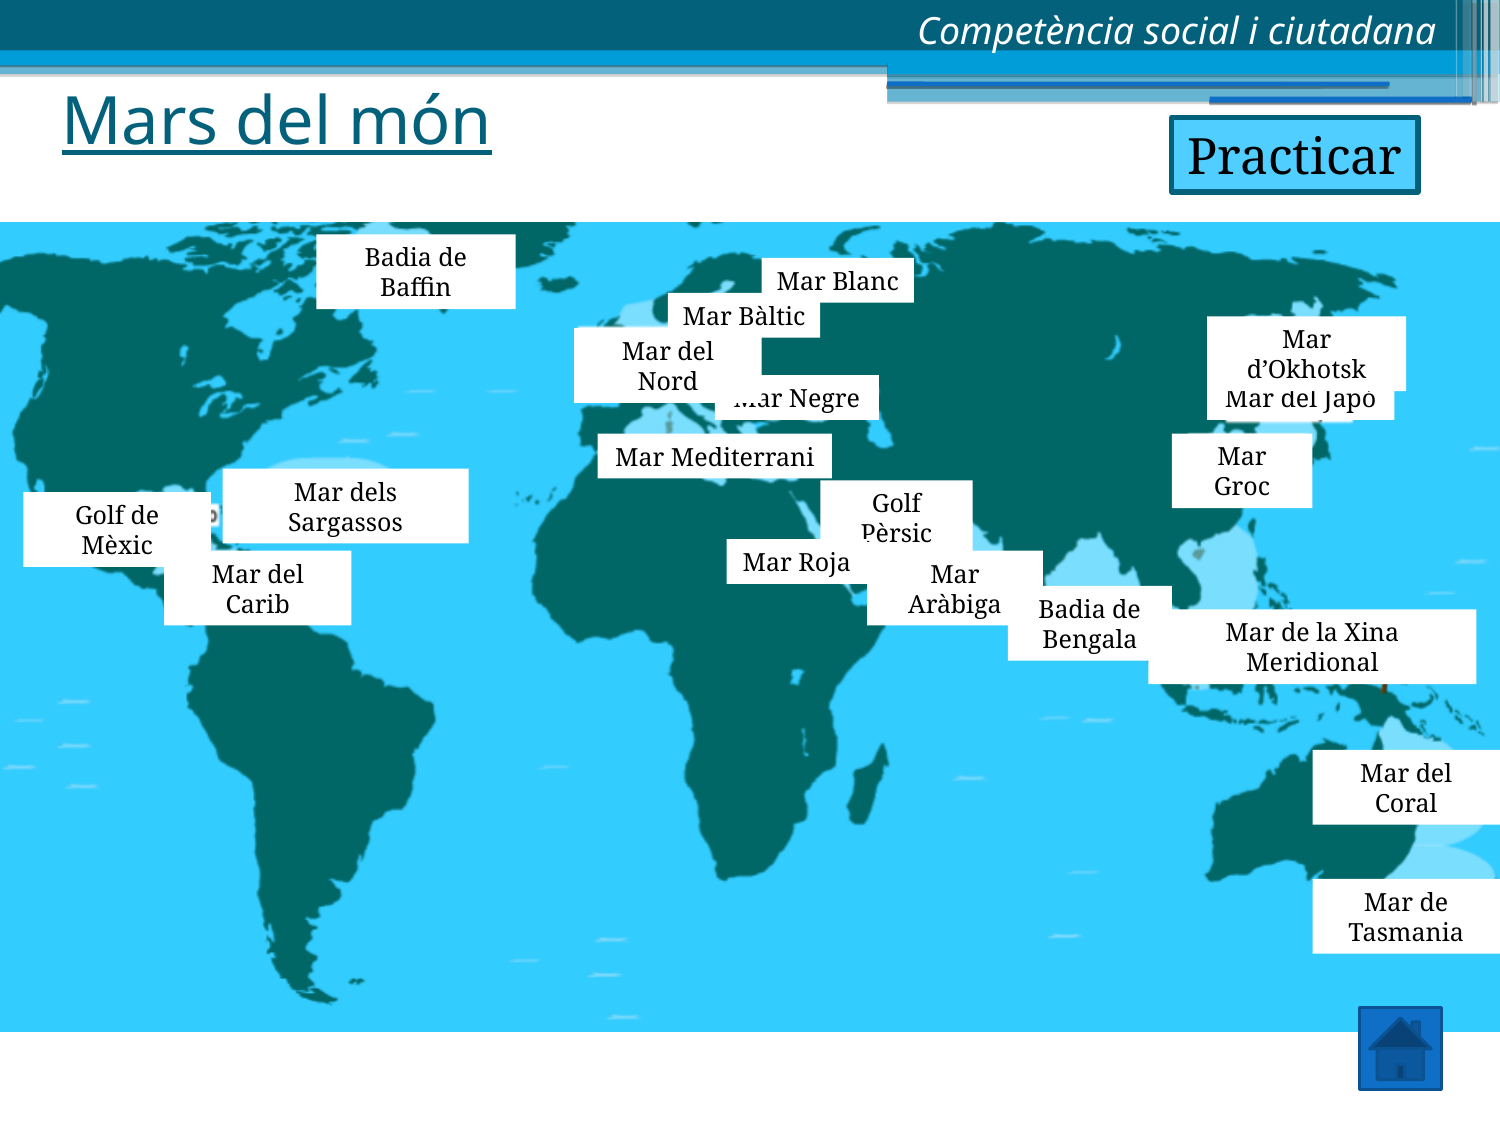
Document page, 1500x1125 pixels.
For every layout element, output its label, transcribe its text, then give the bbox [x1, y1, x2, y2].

text_box Mar Groc [1171, 433, 1313, 509]
text_box Golf Pèrsic [820, 480, 973, 550]
text_box [1359, 1007, 1442, 1090]
text_box Practicar [1171, 117, 1418, 192]
text_box Mar de Tasmania [1312, 878, 1500, 954]
picture [0, 222, 1500, 1032]
text_box Badia de Baffin [316, 234, 516, 310]
text_box Mar Mediterrani [597, 433, 832, 479]
text_box Mar del Japó [1207, 392, 1395, 420]
text_box Badia de Bengala [1007, 585, 1172, 661]
text_box Mar Roja [726, 539, 868, 584]
text_box Mar dels Sargassos [222, 468, 469, 544]
text_box Mar d’Okhotsk [1207, 316, 1407, 392]
text_box Mar del Carib [164, 550, 352, 626]
text_box Competència social i ciutadana [902, 0, 1465, 60]
text_box Mar Blanc [761, 257, 914, 303]
text_box Mar Aràbiga [867, 550, 1043, 626]
text_box Mar del Coral [1312, 749, 1500, 825]
text_box Mar de la Xina Meridional [1148, 609, 1477, 685]
title Mars del món [46, 70, 1397, 222]
text_box Mar del Nord [574, 328, 762, 403]
text_box Mar Bàltic [667, 292, 821, 338]
text_box Mar Negre [714, 375, 879, 420]
text_box Golf de Mèxic [23, 492, 211, 567]
